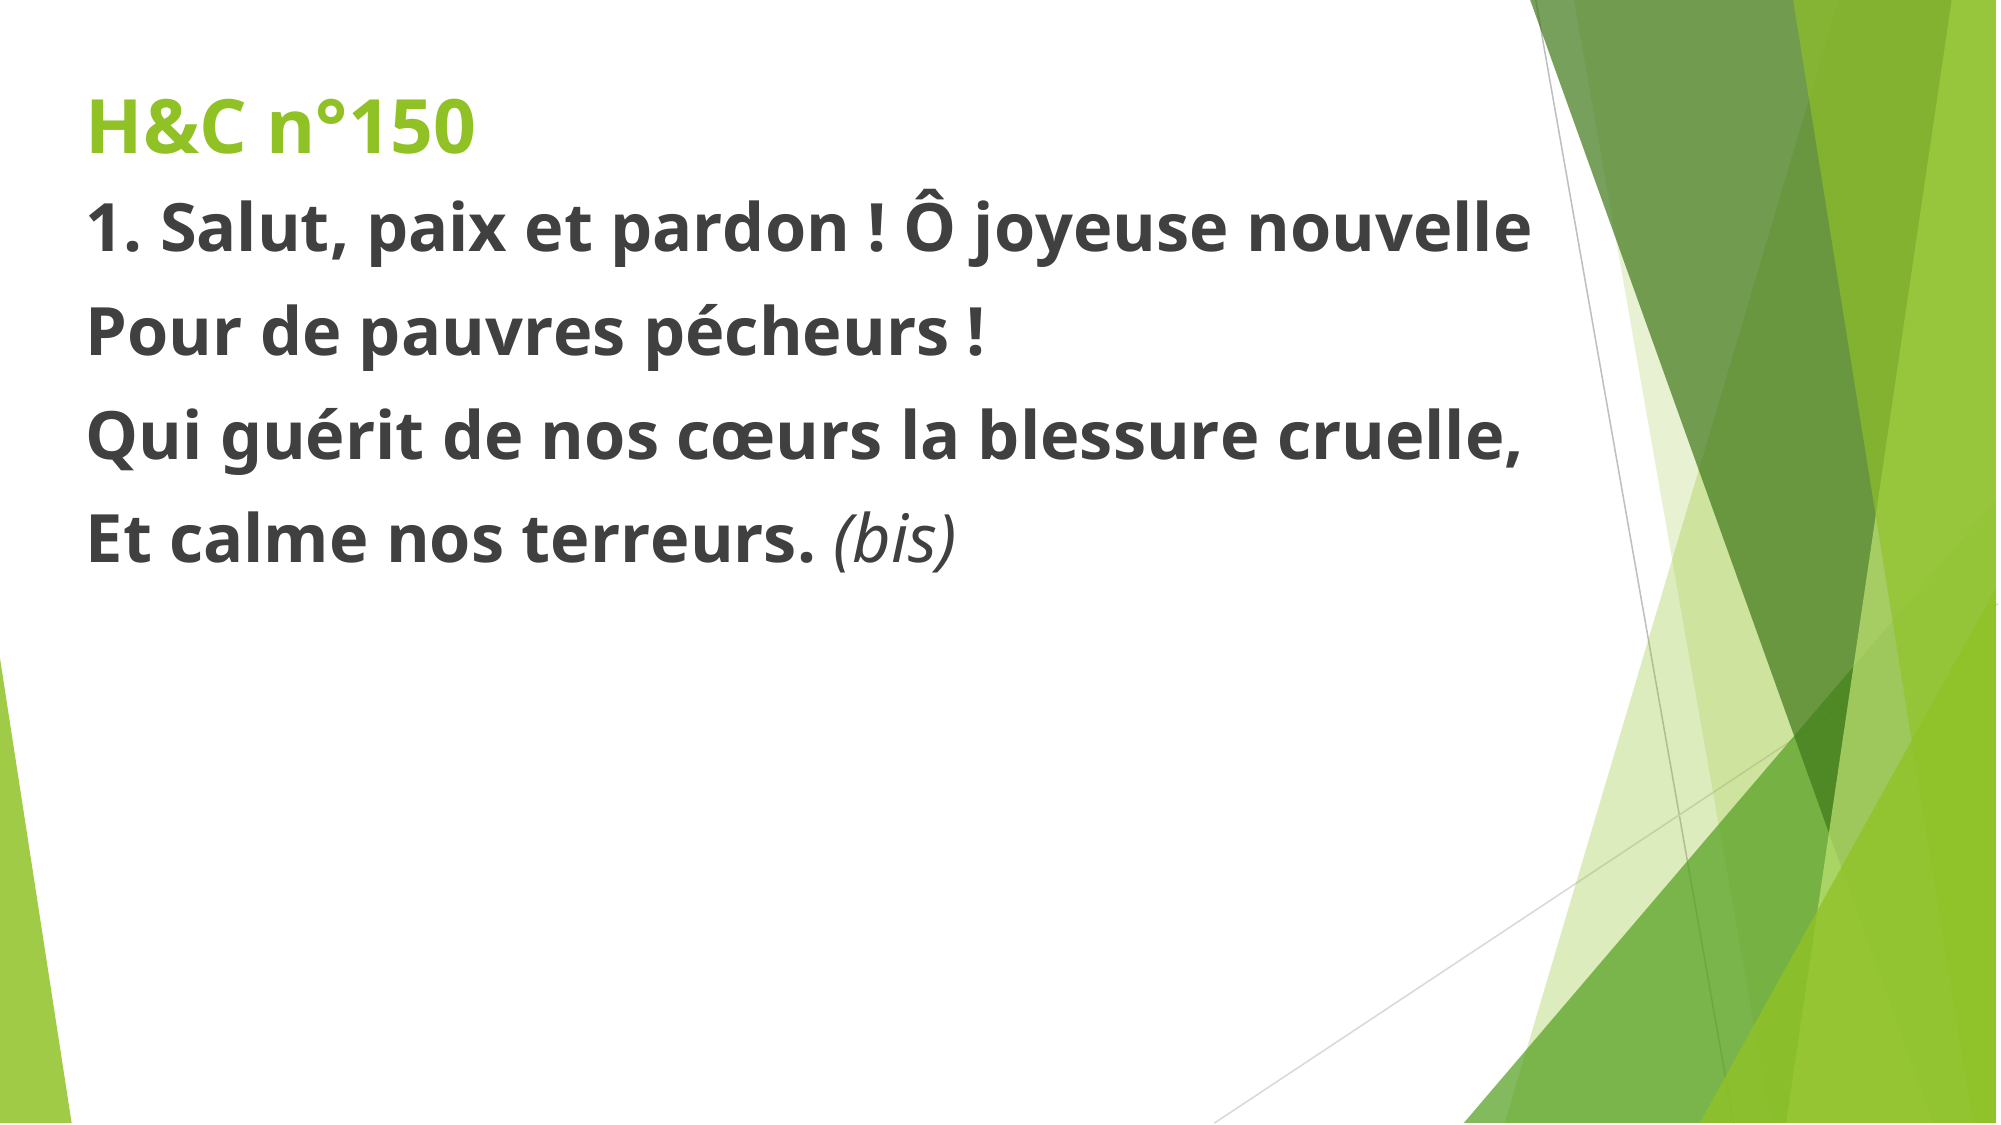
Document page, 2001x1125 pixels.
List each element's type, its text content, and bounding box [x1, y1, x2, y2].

text_box 1. Salut, paix et pardon ! Ô joyeuse nouvelle Pour de pauvres pécheurs ! Qui guérit de nos cœurs la blessure cruelle, Et calme nos terreurs. (bis) [70, 165, 2001, 1037]
text_box H&C n°150 [70, 70, 1522, 165]
